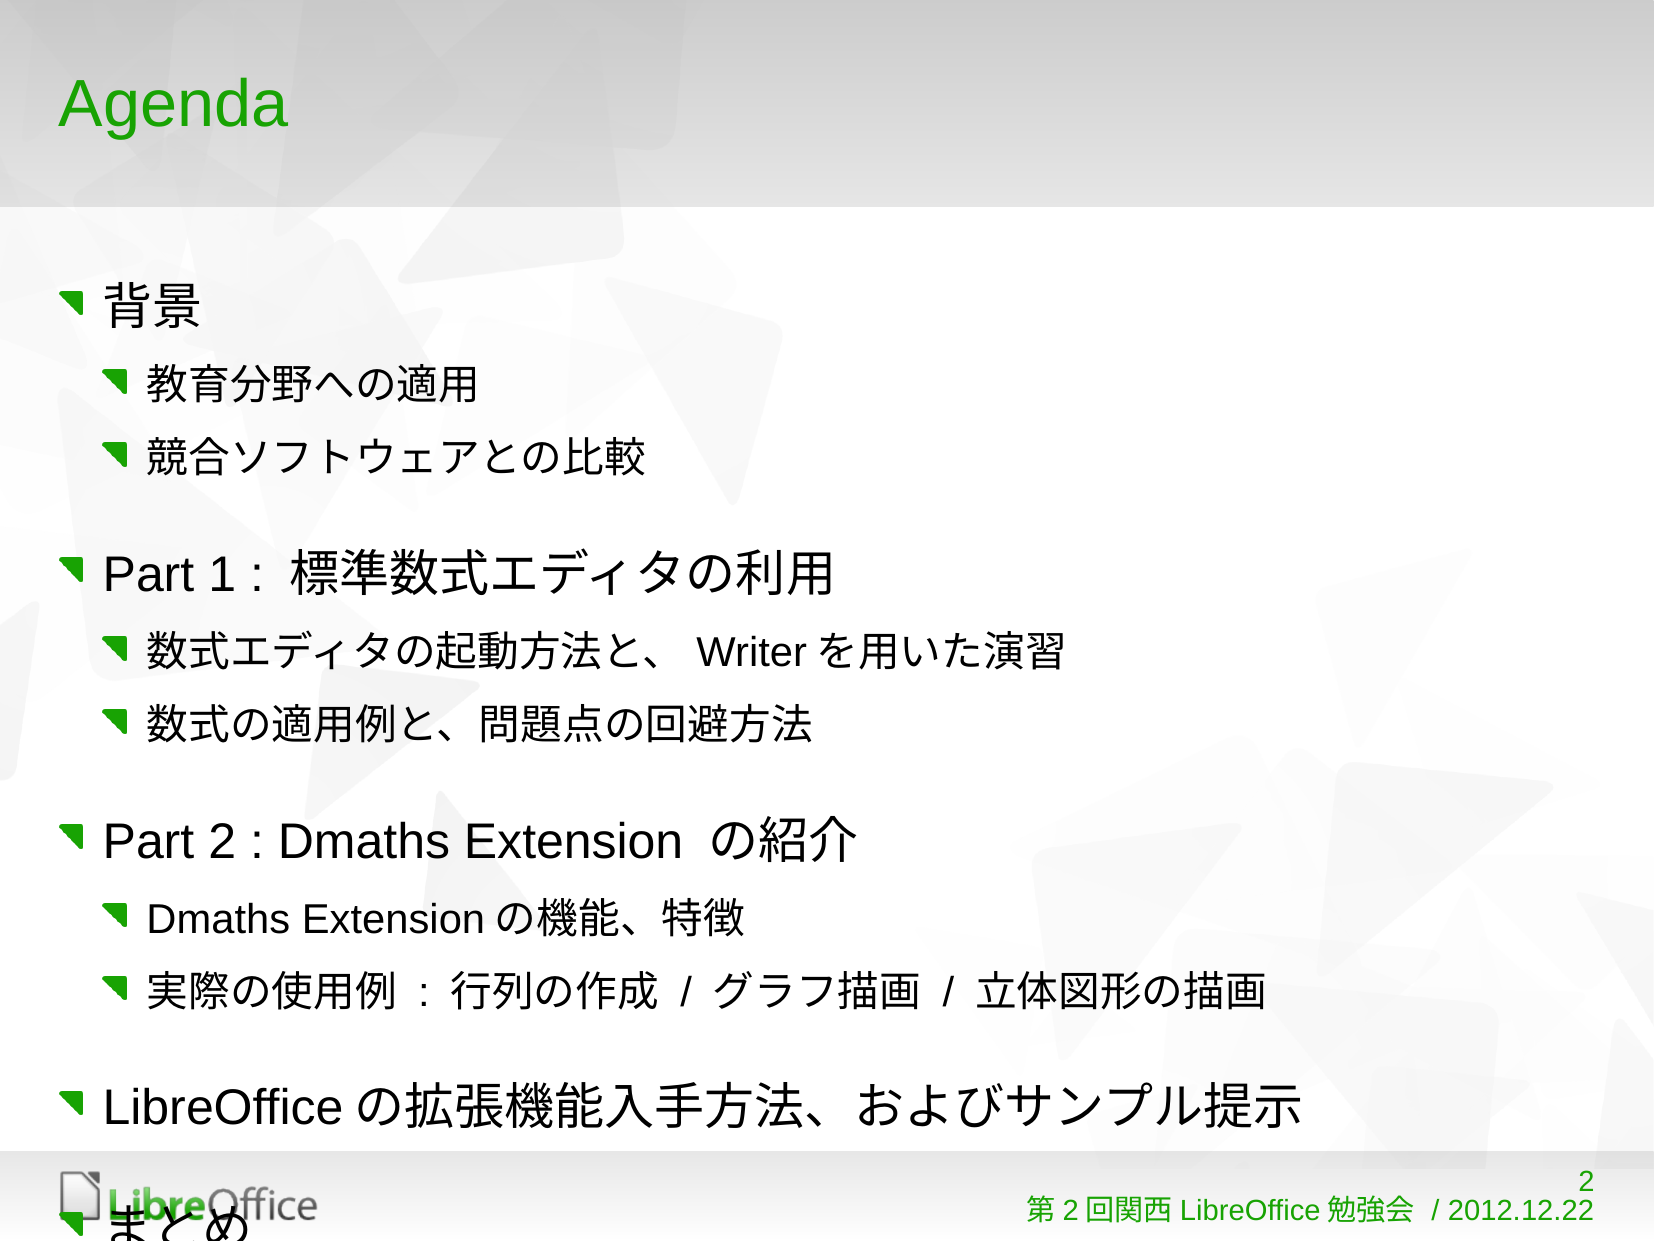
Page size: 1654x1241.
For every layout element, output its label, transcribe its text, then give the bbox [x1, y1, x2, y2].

picture [218, 1217, 229, 1230]
picture [0, 0, 783, 931]
picture [915, 1114, 927, 1123]
picture [210, 1223, 221, 1240]
picture [226, 1217, 243, 1240]
picture [115, 1236, 127, 1240]
picture [41, 1152, 337, 1240]
picture [915, 548, 1654, 1169]
title Agenda [59, 29, 1595, 178]
list 背景 教育分野への適用 競合ソフトウェアとの比較 Part 1 : 標準数式エディタの利用 数式エディタの起動方法と、Writerを用いた演習 数式の適用例と、問題点の回避方法 Part 2 : Dmaths Extension の紹介 Dmaths Extensionの機能、特徴 実際の使用例 : 行列の作成 / グラフ描画 / 立体図形の描画 LibreOfficeの拡張機能入手方法、およびサンプル提示 まとめ [59, 266, 1595, 1067]
picture [59, 1091, 83, 1115]
